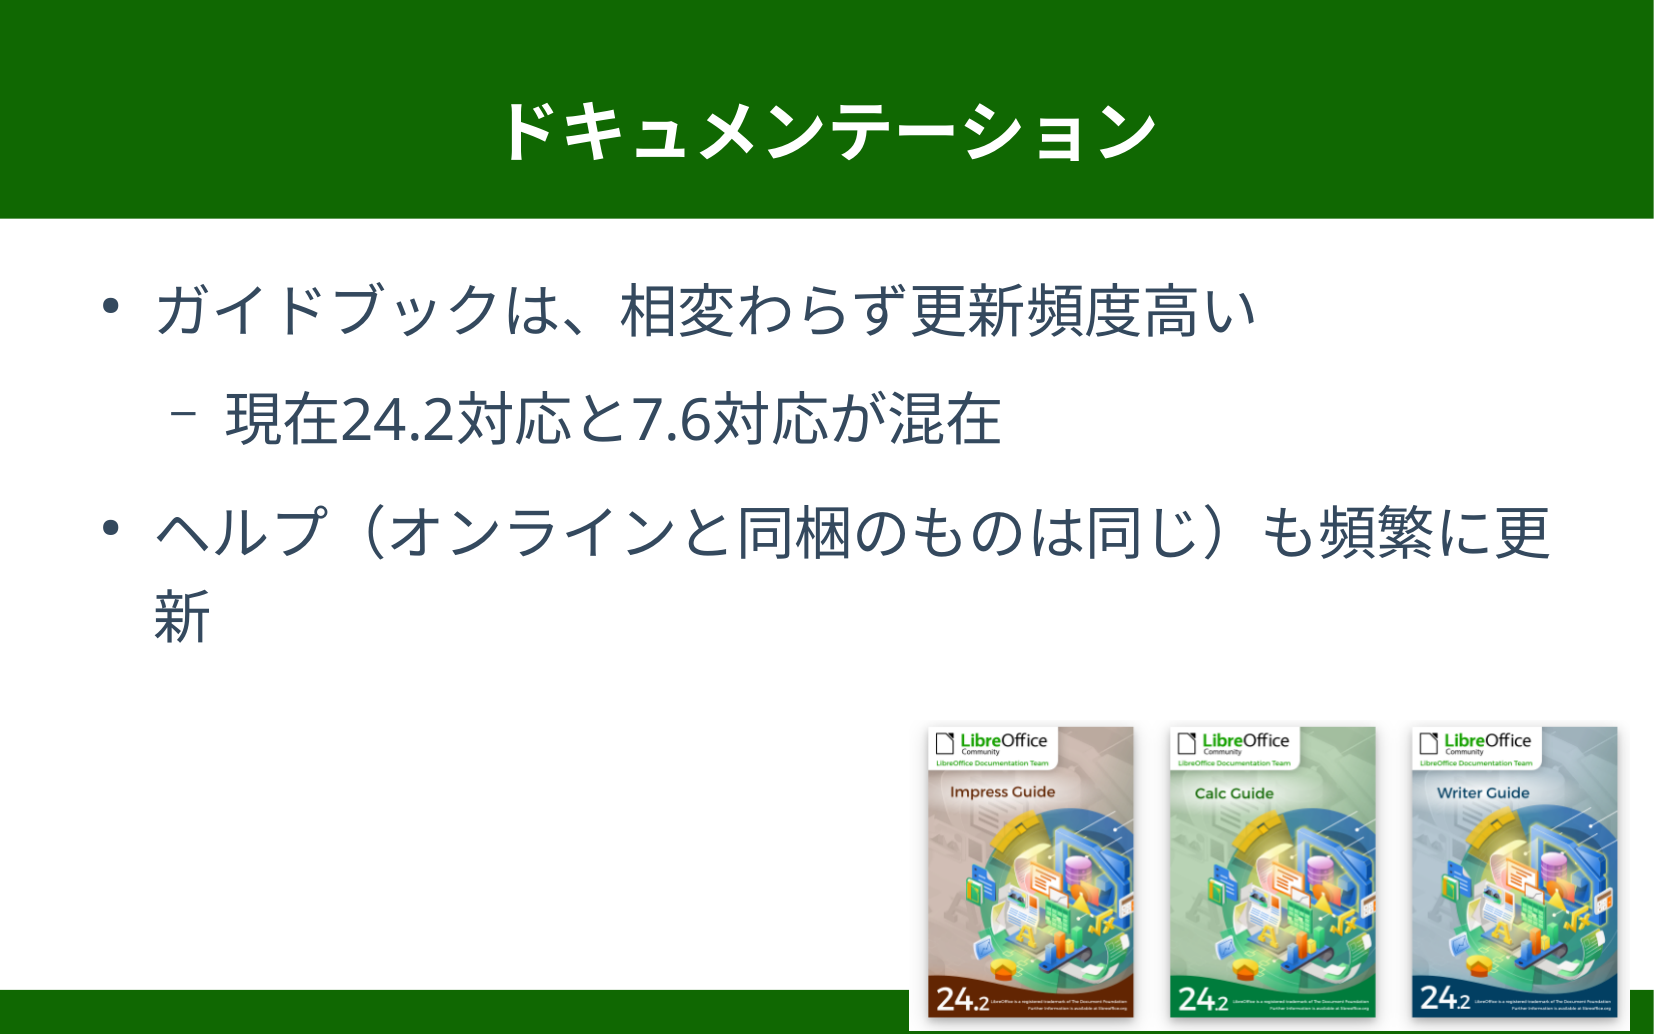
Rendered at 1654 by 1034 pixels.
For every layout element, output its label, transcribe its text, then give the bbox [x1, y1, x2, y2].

title ドキュメンテーション [82, 41, 1571, 214]
picture [909, 720, 1630, 1031]
list ガイドブックは、相変わらず更新頻度高い 現在24.2対応と7.6対応が混在 ヘルプ（オンラインと同梱のものは同じ）も頻繁に更新 [82, 265, 1571, 957]
